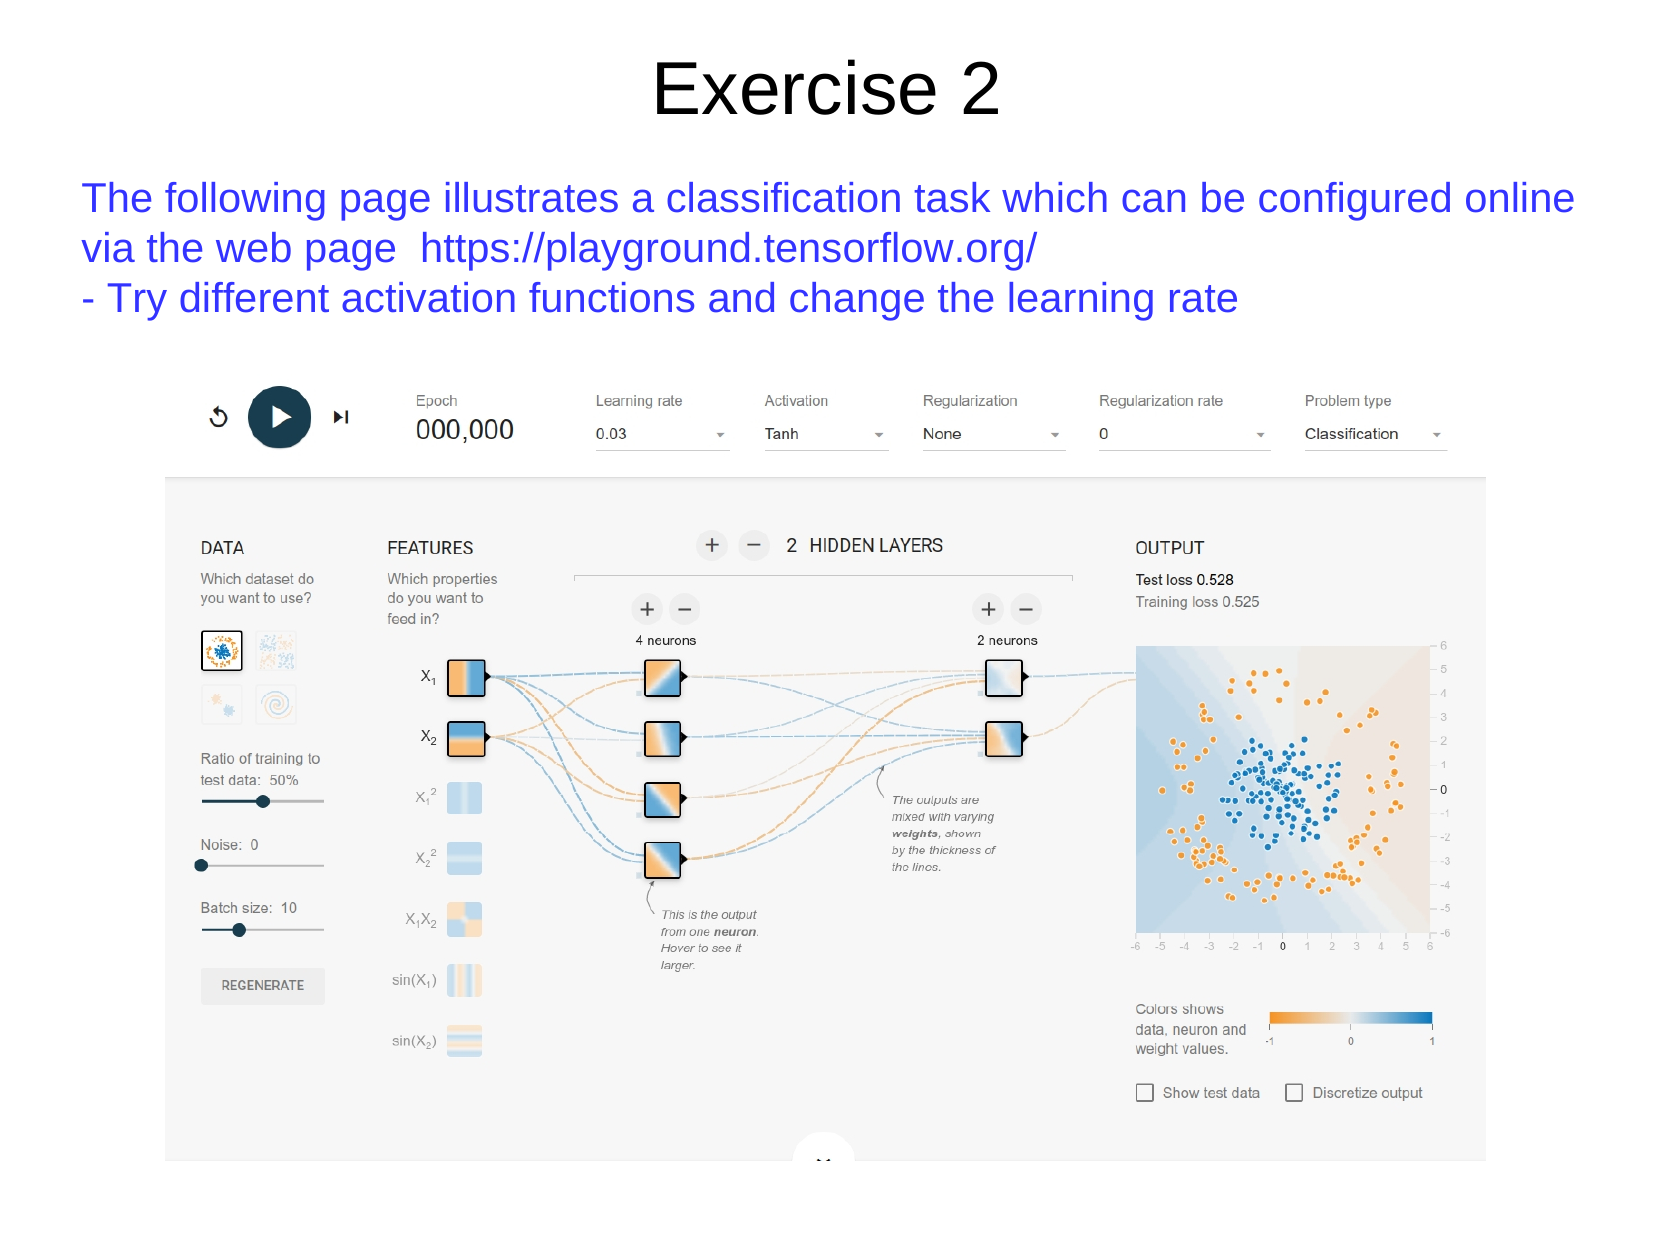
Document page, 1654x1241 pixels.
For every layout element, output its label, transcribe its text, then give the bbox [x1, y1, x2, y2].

text_box The following page illustrates a classification task which can be configured online via the web page https://playground.tensorflow.org/ - Try different activation functions and change the learning rate [52, 162, 1617, 1241]
picture [165, 370, 1486, 1161]
title Exercise 2 [151, 0, 1502, 162]
